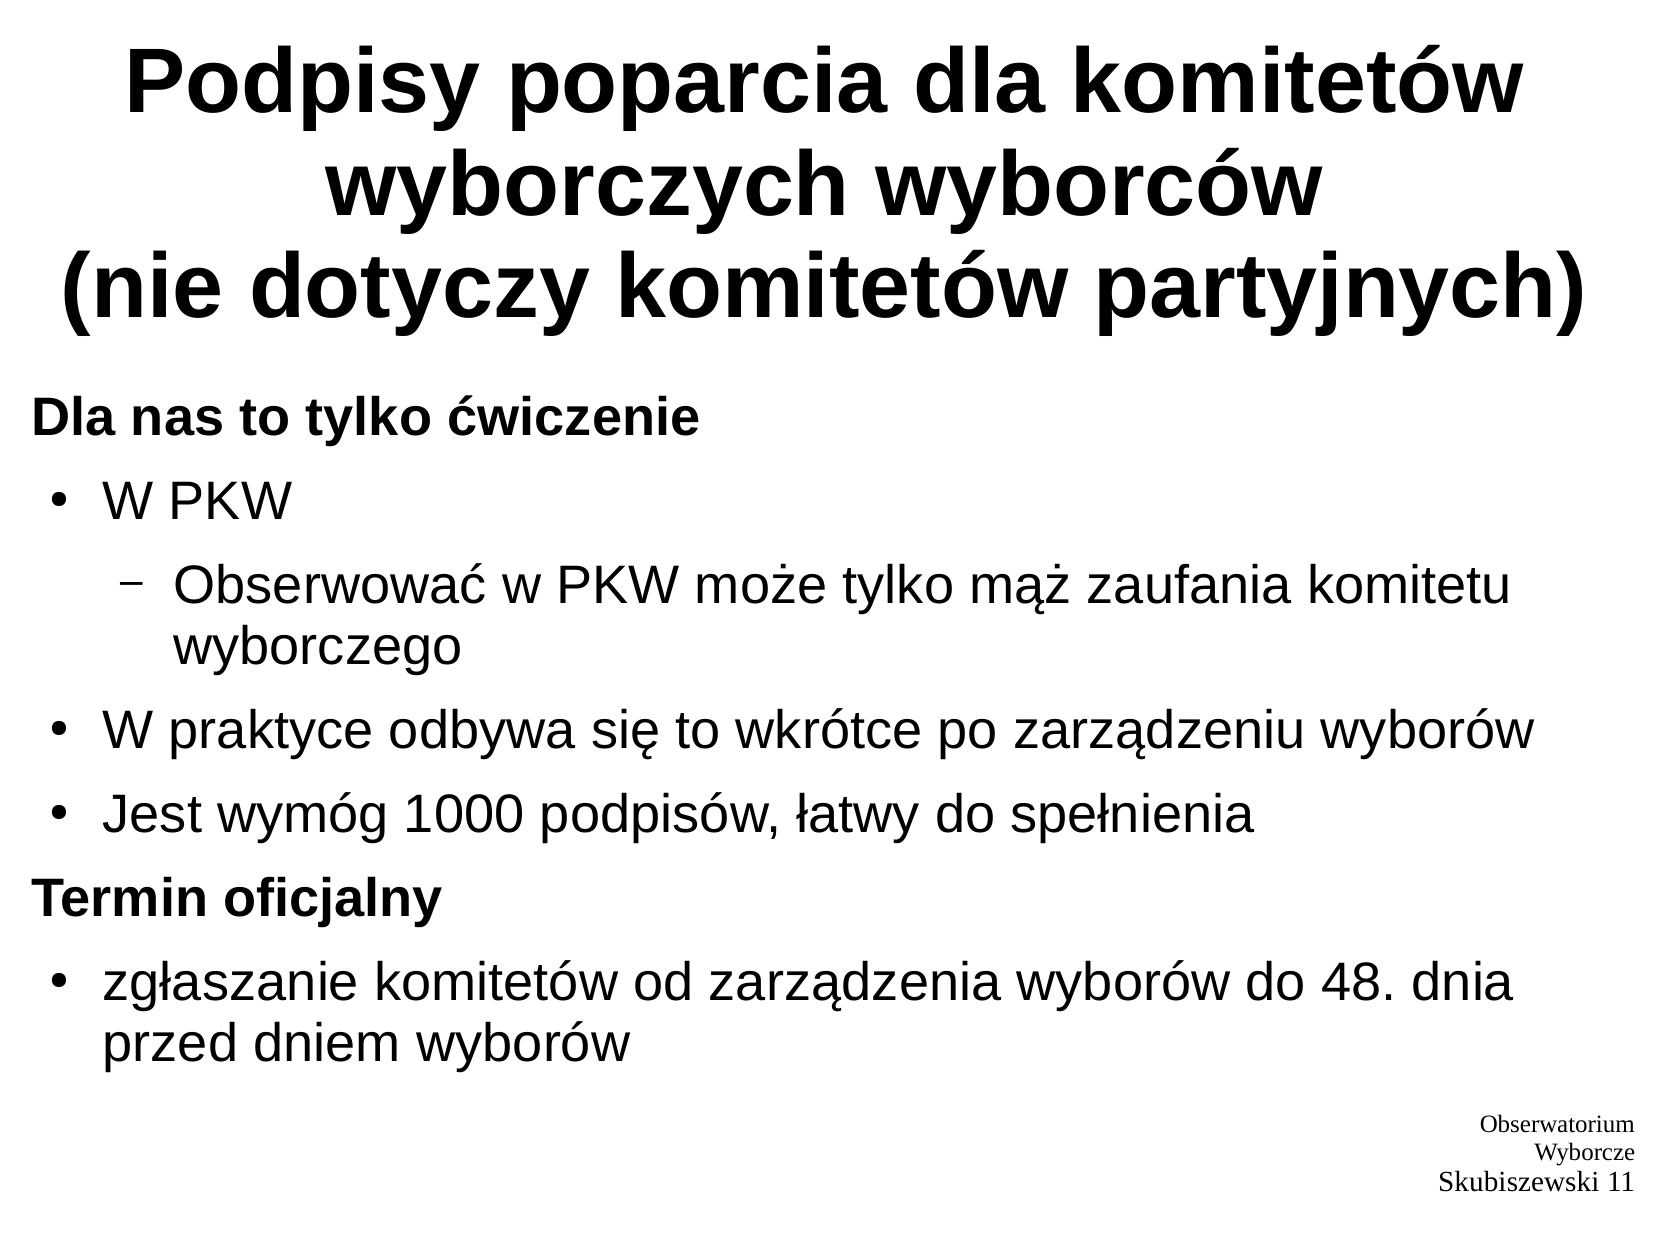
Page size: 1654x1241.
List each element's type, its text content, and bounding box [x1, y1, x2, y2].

title Podpisy poparcia dla komitetów wyborczych wyborców (nie dotyczy komitetów partyjnych) [15, 30, 1636, 361]
list Dla nas to tylko ćwiczenie W PKW Obserwować w PKW może tylko mąż zaufania komitetu wyborczego W praktyce odbywa się to wkrótce po zarządzeniu wyborów Jest wymóg 1000 podpisów, łatwy do spełnienia Termin oficjalny zgłaszanie komitetów od zarządzenia wyborów do 48. dnia przed dniem wyborów [31, 386, 1622, 1201]
